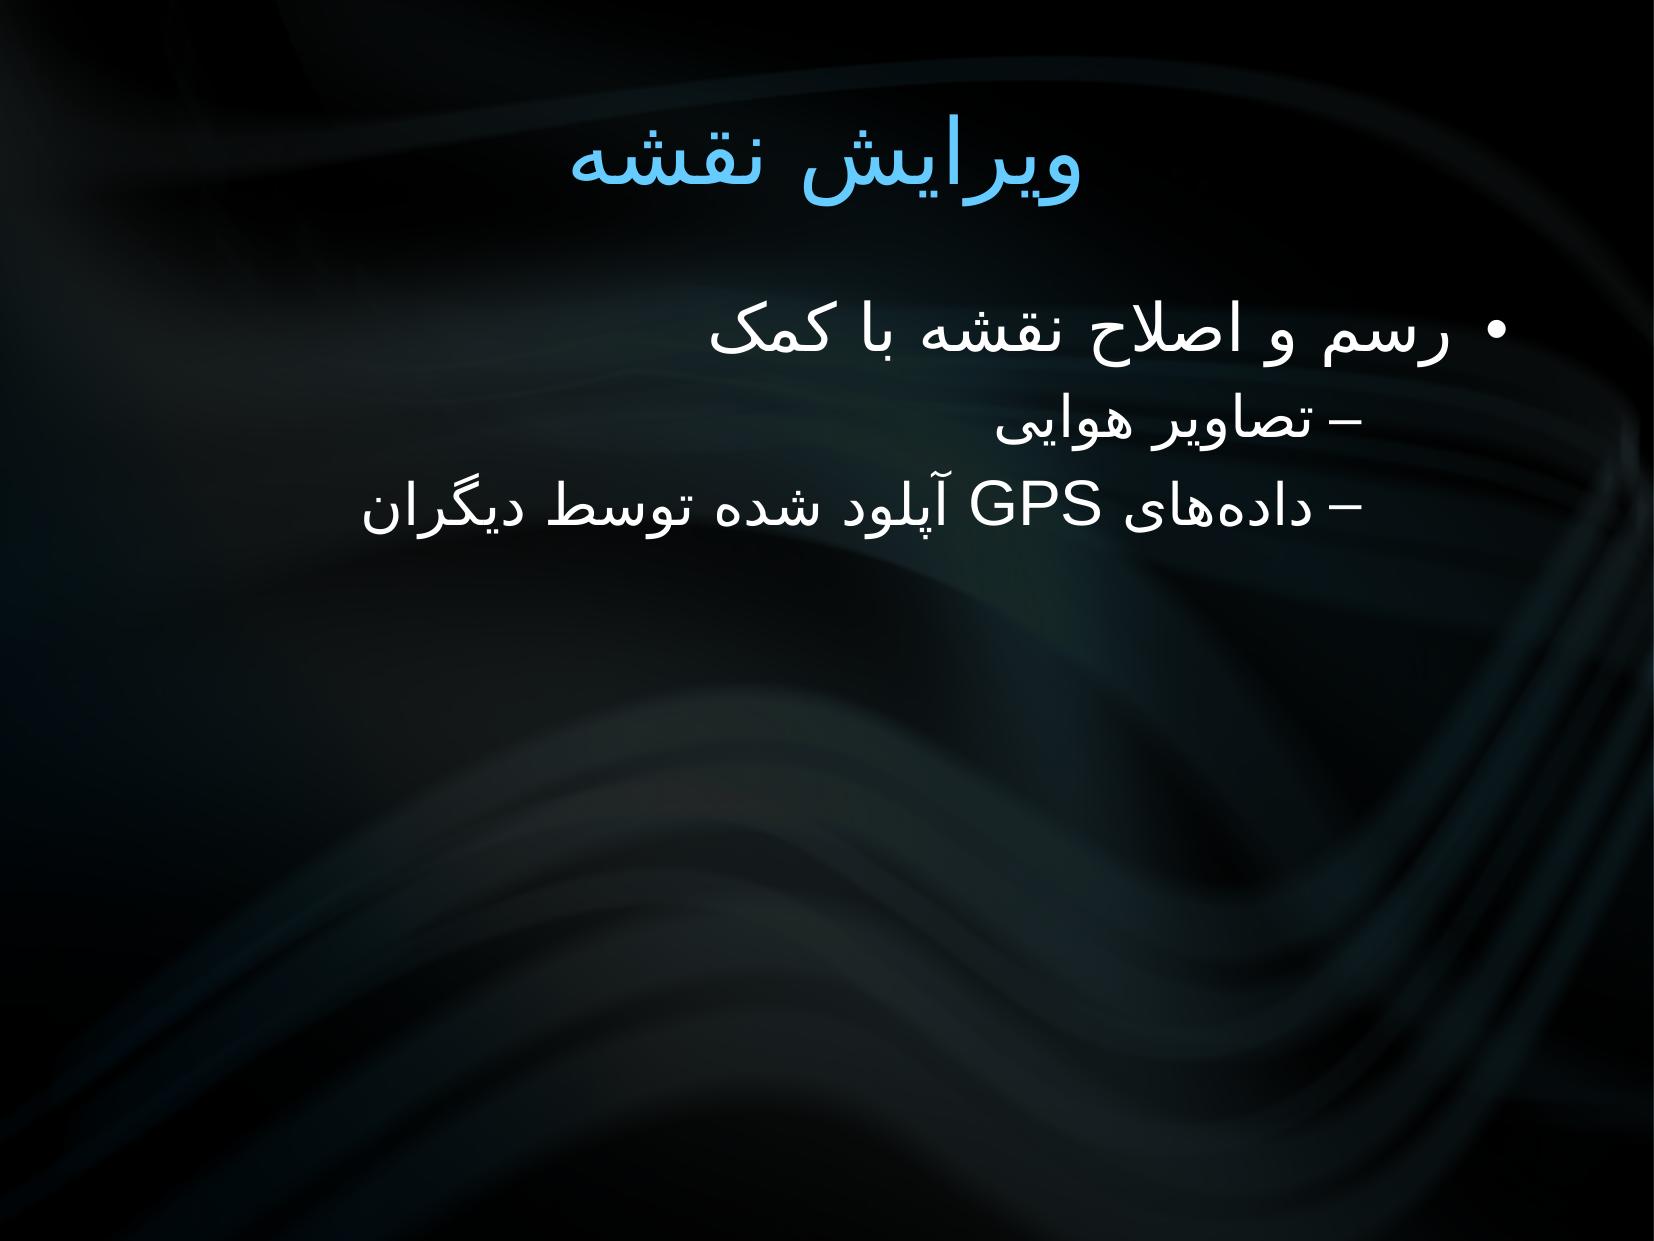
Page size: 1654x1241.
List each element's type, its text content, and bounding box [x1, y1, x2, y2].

list رسم و اصلاح نقشه با کمک تصاویر هوایی داده‌های GPS آپلود شده توسط دیگران [82, 289, 1571, 1009]
title ویرایش نقشه [82, 49, 1571, 257]
